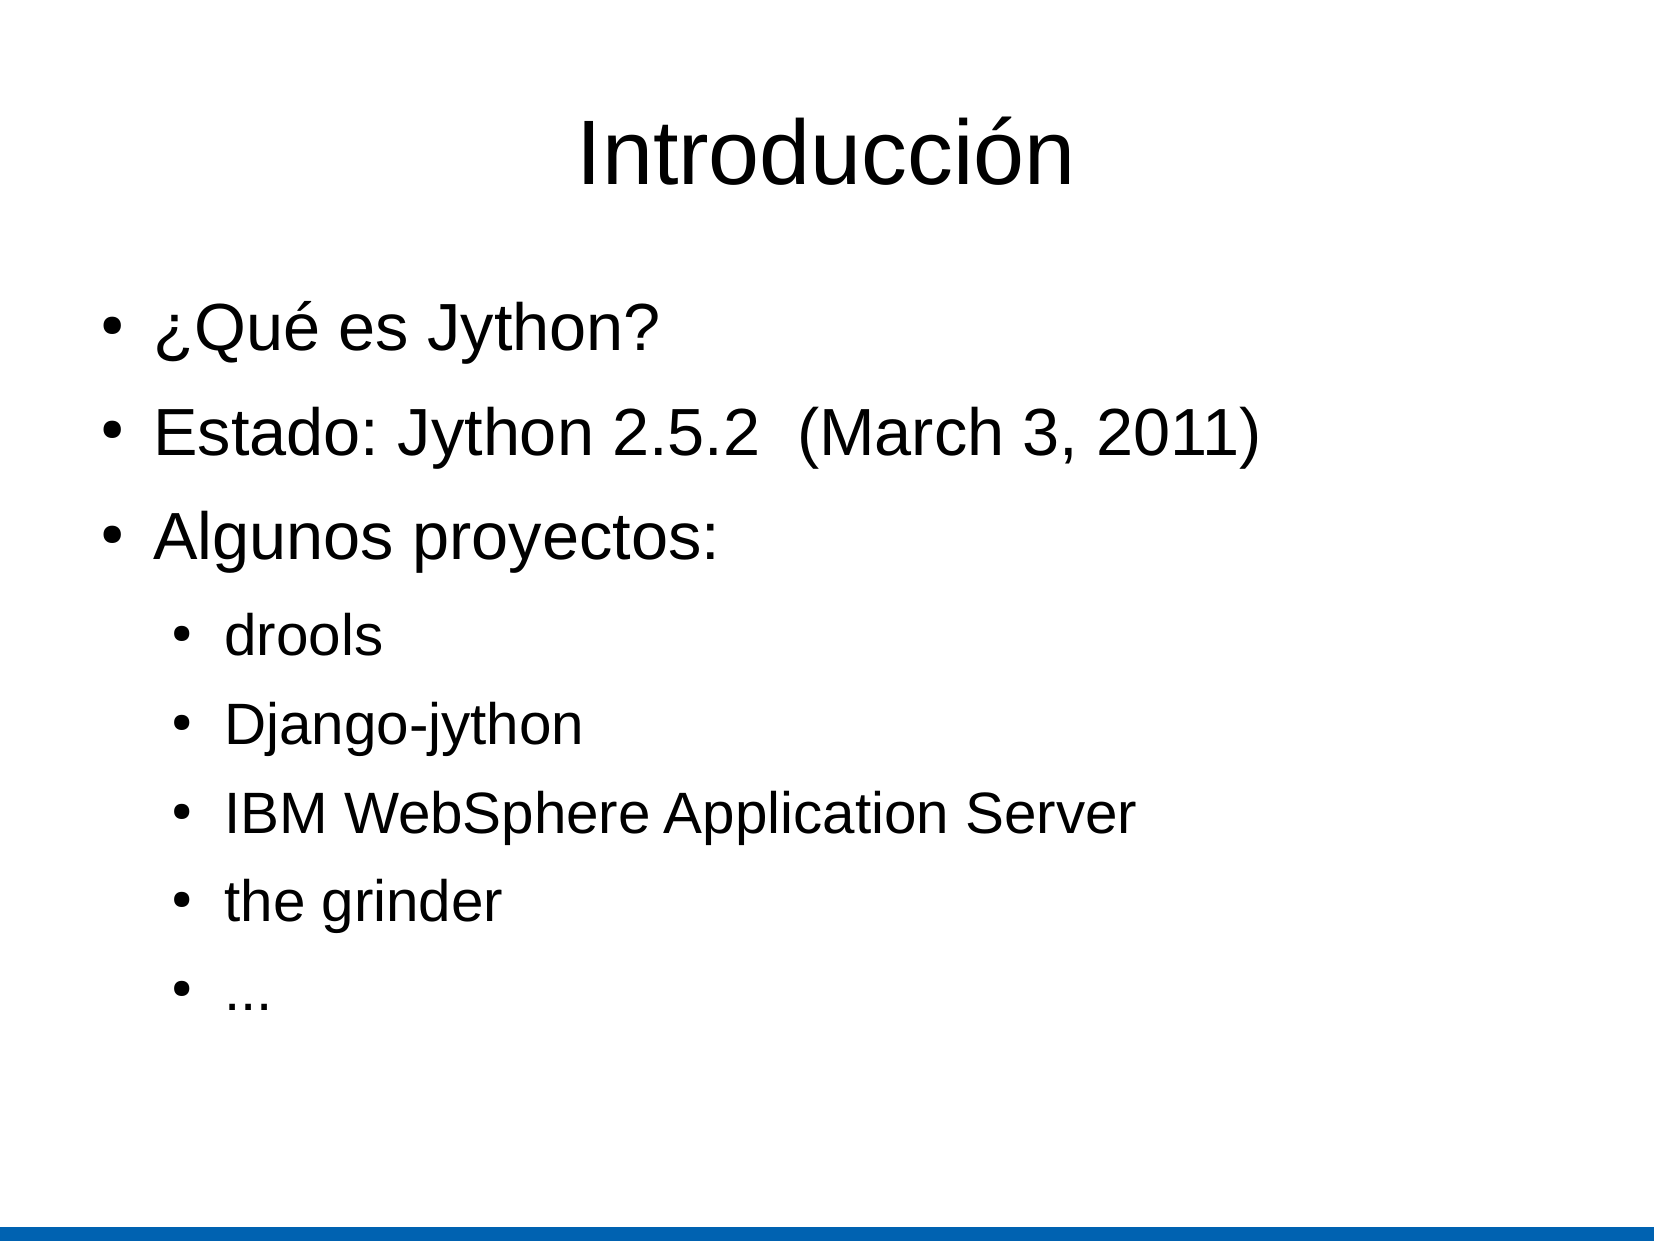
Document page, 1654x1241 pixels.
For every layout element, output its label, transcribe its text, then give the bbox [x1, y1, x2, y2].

title Introducción [82, 49, 1571, 257]
list ¿Qué es Jython? Estado: Jython 2.5.2 (March 3, 2011) Algunos proyectos: drools Django-jython IBM WebSphere Application Server the grinder ... [82, 290, 1571, 1094]
